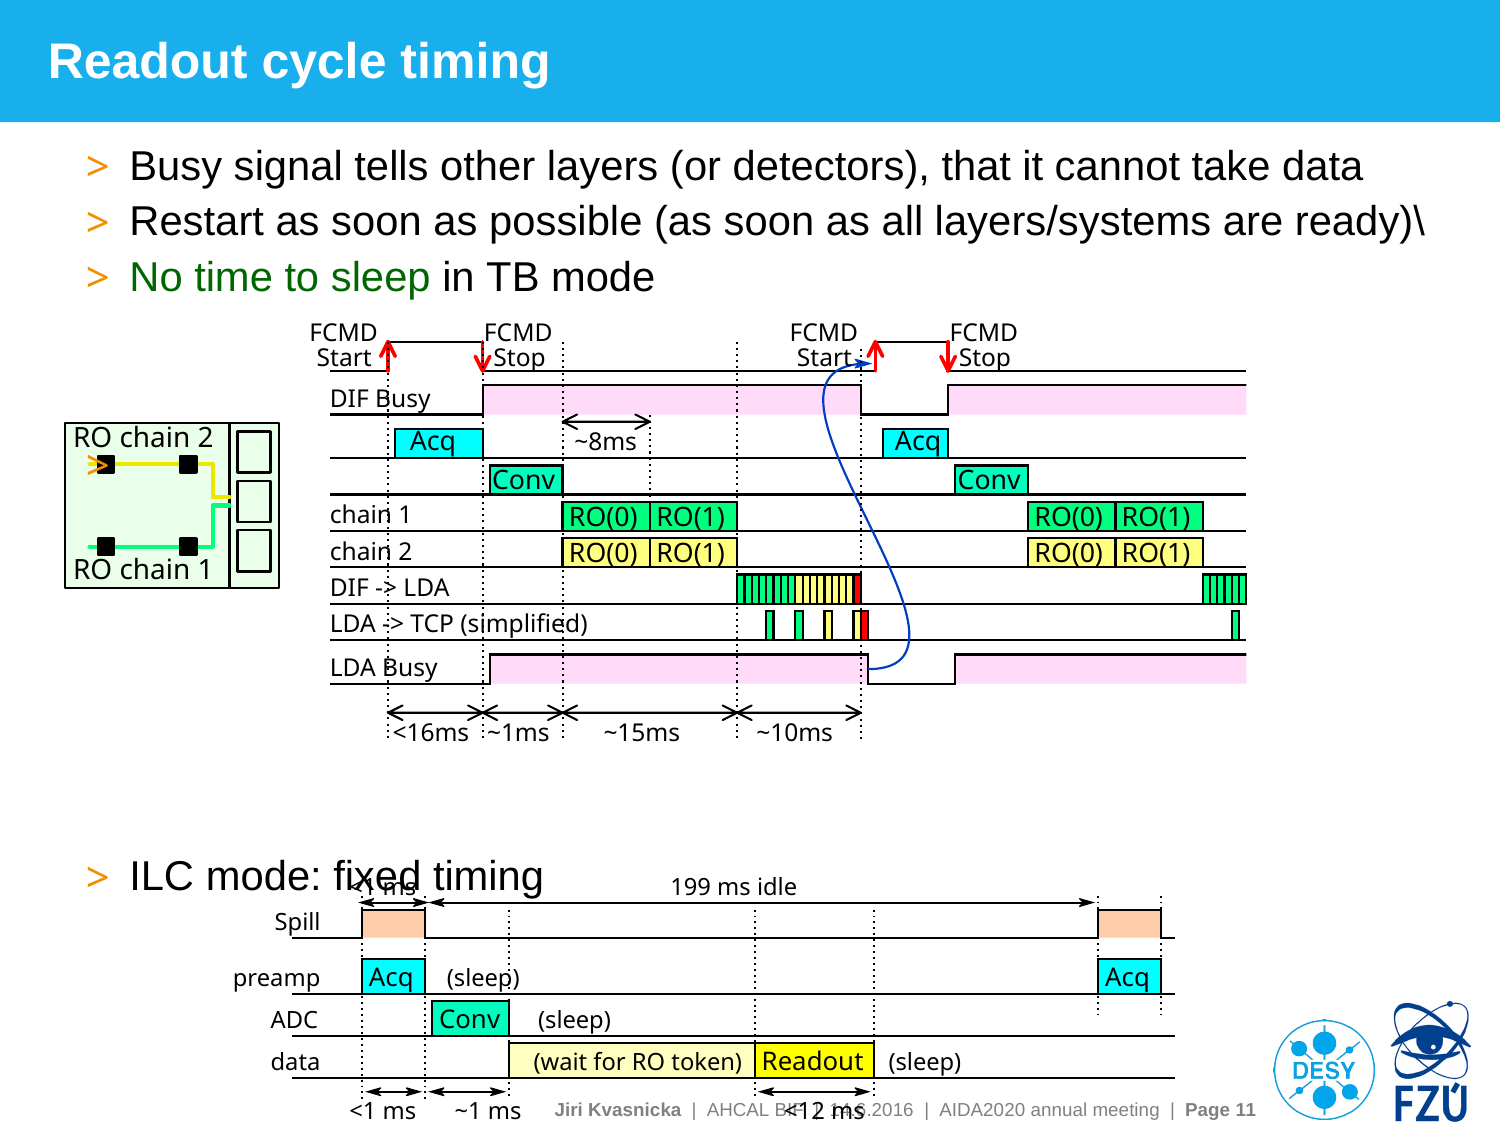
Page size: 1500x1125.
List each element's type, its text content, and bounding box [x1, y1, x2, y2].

picture [526, 870, 537, 887]
picture [222, 869, 1198, 1125]
list Busy signal tells other layers (or detectors), that it cannot take data Restart as soon as possible (as soon as all layers/systems are ready)\ No time to sleep in TB mode ILC mode: fixed timing [42, 142, 1441, 849]
title Readout cycle timing [47, 16, 1446, 107]
picture [269, 870, 280, 888]
picture [293, 870, 304, 877]
picture [380, 870, 391, 877]
picture [246, 870, 258, 888]
picture [359, 869, 368, 876]
picture [1390, 1000, 1471, 1122]
picture [1273, 1019, 1375, 1120]
picture [404, 870, 415, 888]
